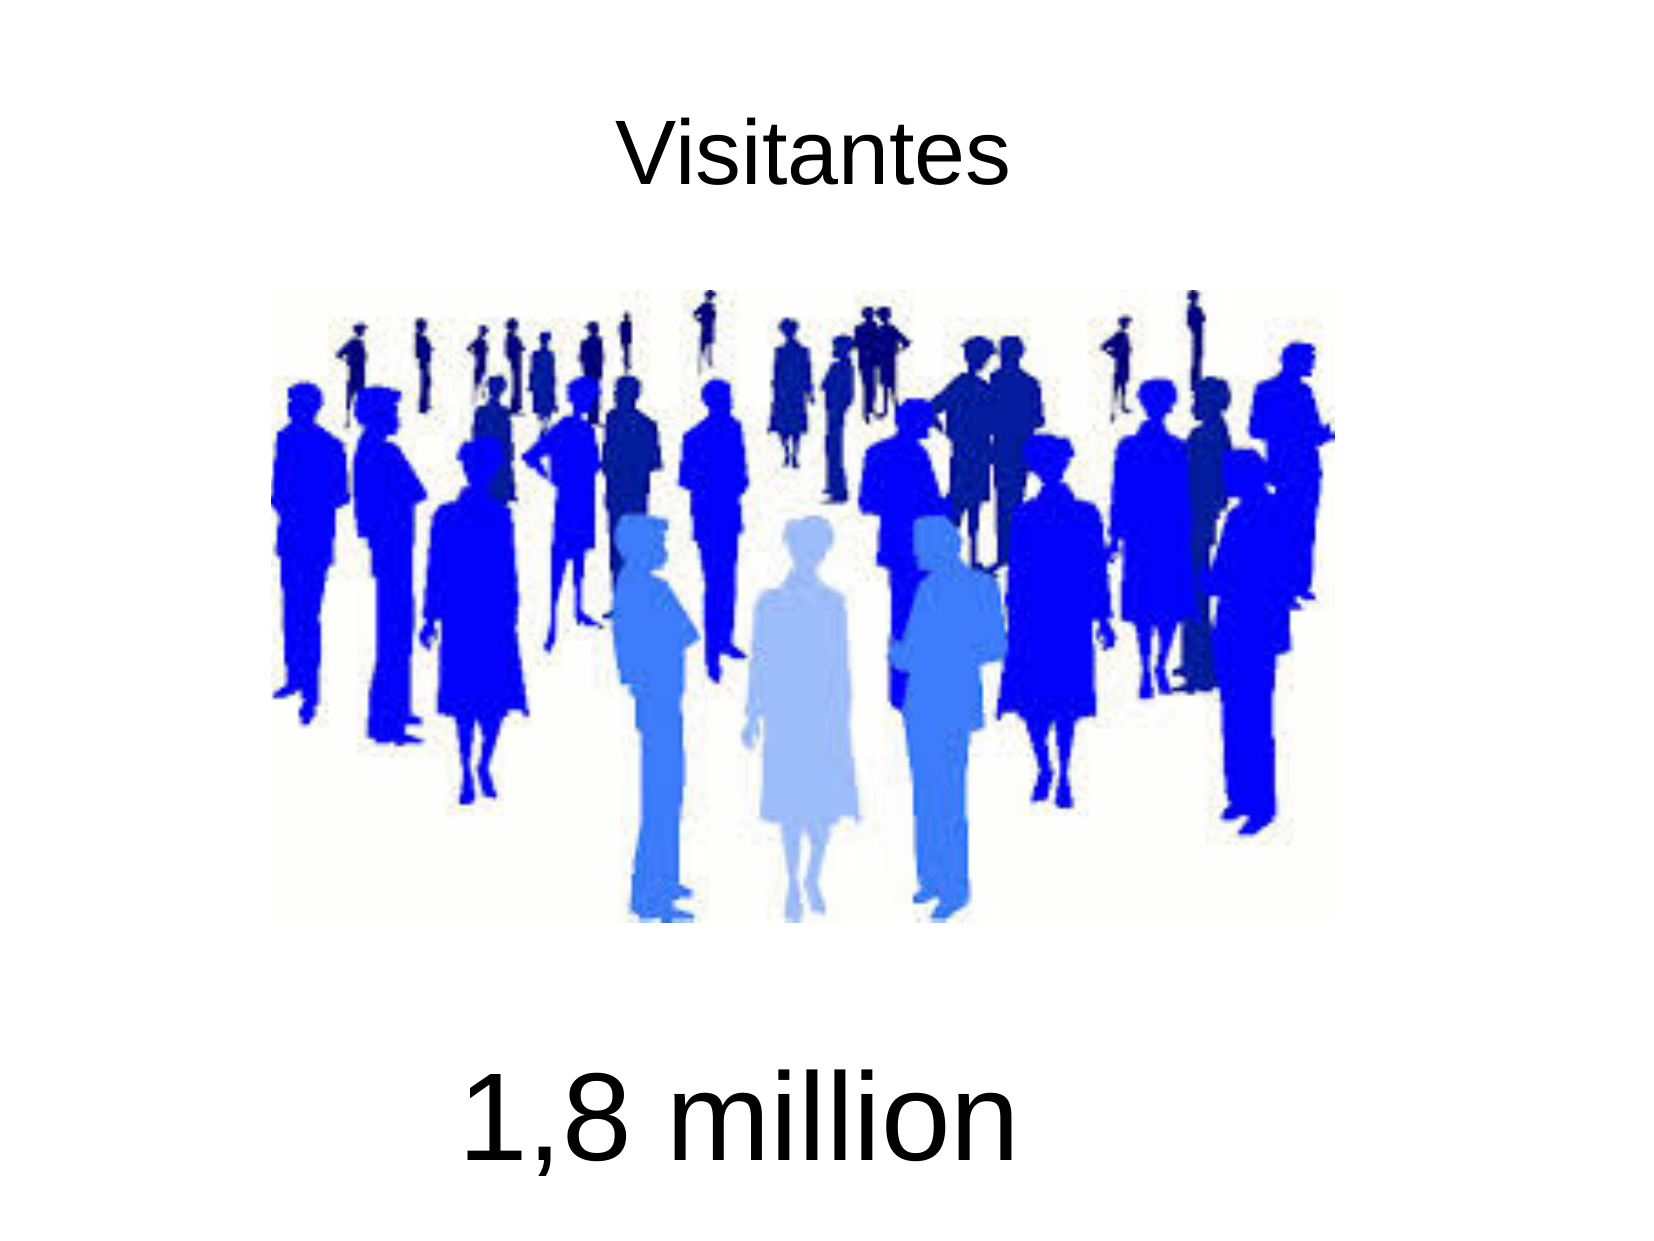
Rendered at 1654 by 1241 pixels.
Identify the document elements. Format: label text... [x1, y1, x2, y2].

text_box 1,8 million [165, 1039, 1477, 1194]
title Visitantes [82, 49, 1571, 257]
picture [271, 290, 1335, 923]
